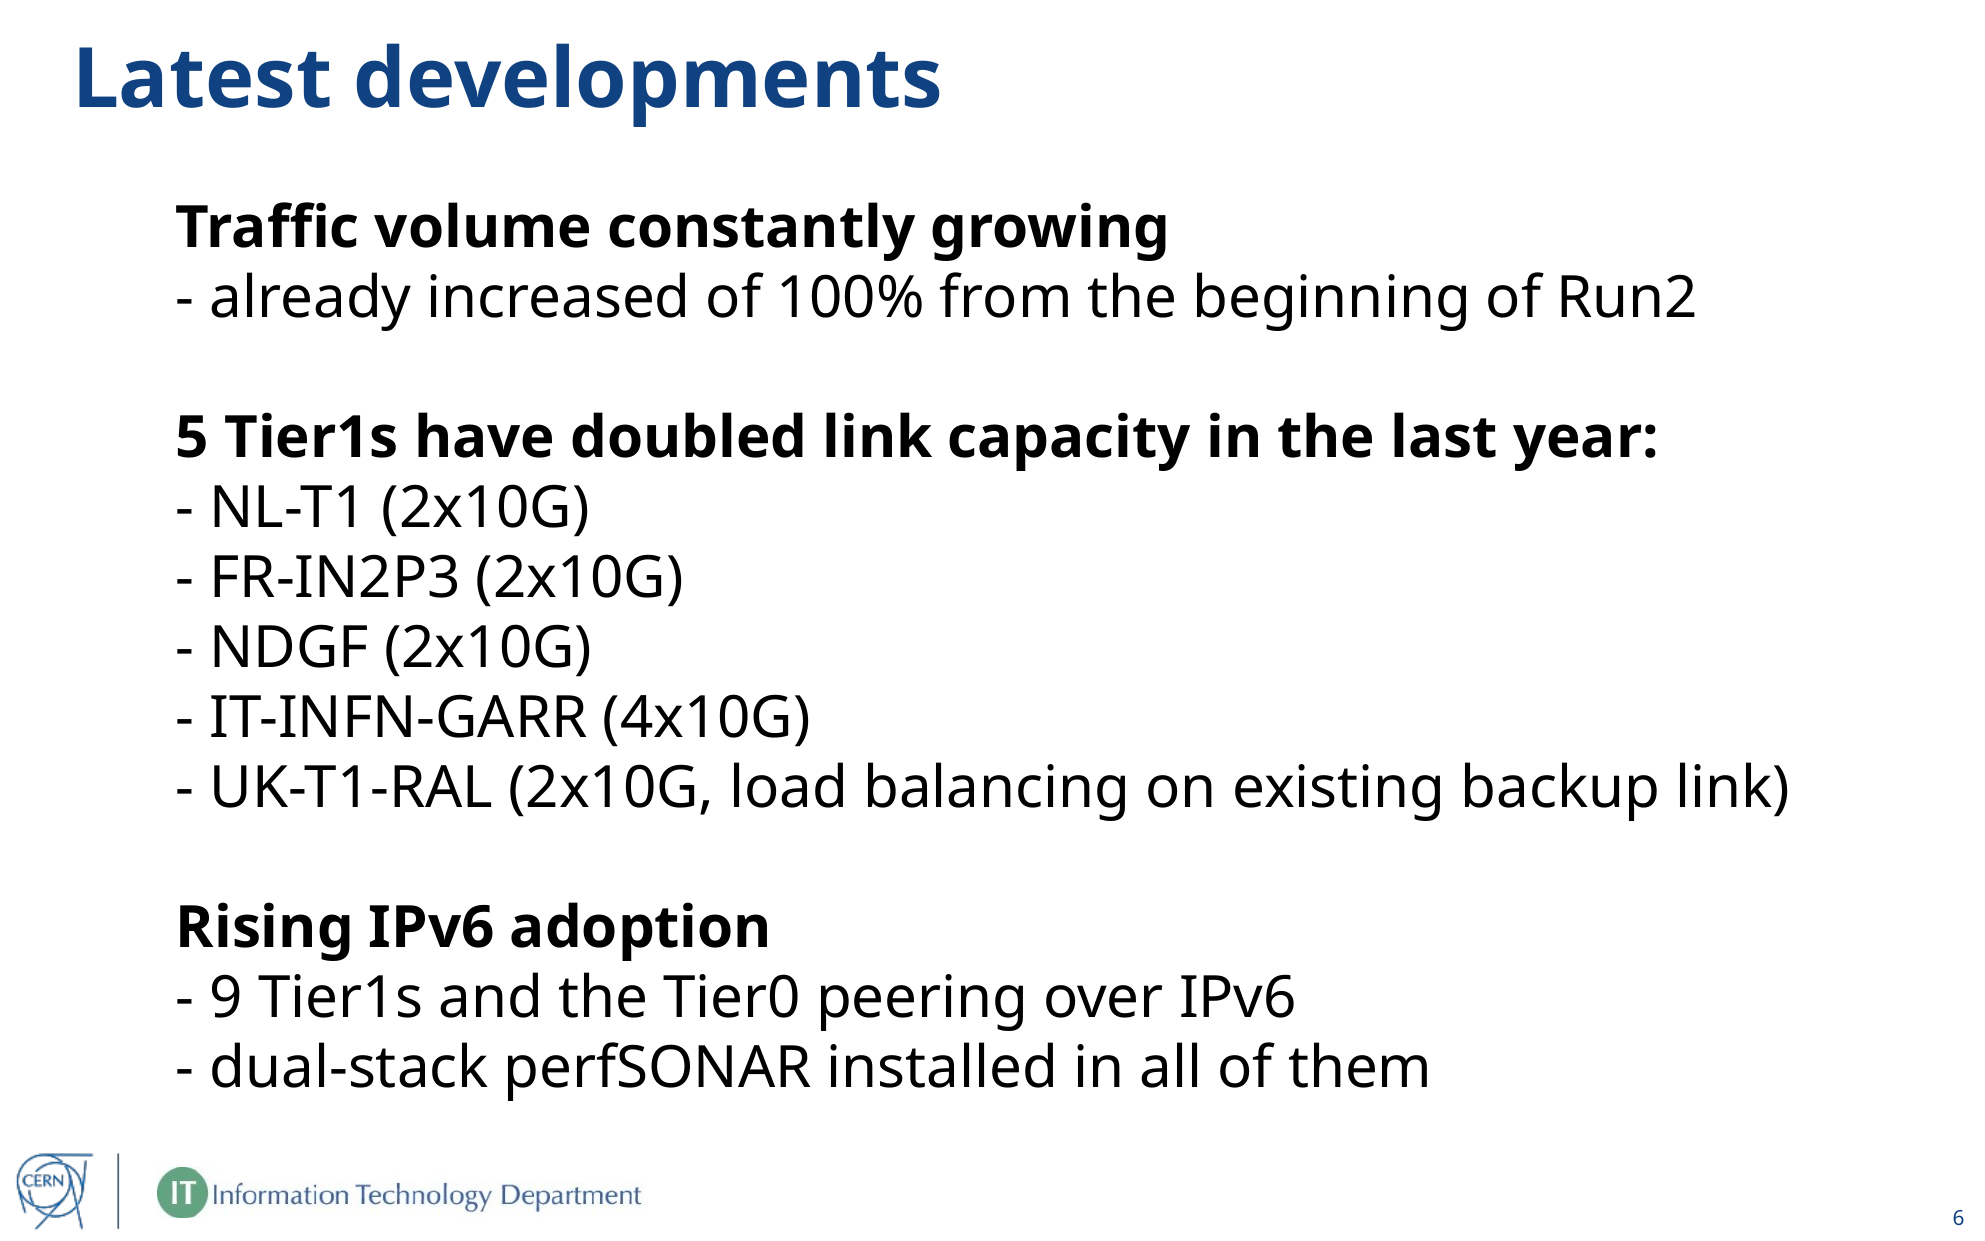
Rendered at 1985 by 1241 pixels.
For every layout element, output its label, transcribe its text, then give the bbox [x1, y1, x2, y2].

text_box Traffic volume constantly growing - already increased of 100% from the beginning of Run2 5 Tier1s have doubled link capacity in the last year: - NL-T1 (2x10G) - FR-IN2P3 (2x10G) - NDGF (2x10G) - IT-INFN-GARR (4x10G) - UK-T1-RAL (2x10G, load balancing on existing backup link) Rising IPv6 adoption - 9 Tier1s and the Tier0 peering over IPv6 - dual-stack perfSONAR installed in all of them [160, 181, 1921, 1241]
picture [51, 1200, 64, 1215]
title Latest developments [72, 0, 1834, 166]
picture [38, 1207, 55, 1215]
picture [19, 1188, 64, 1207]
picture [16, 1188, 64, 1236]
